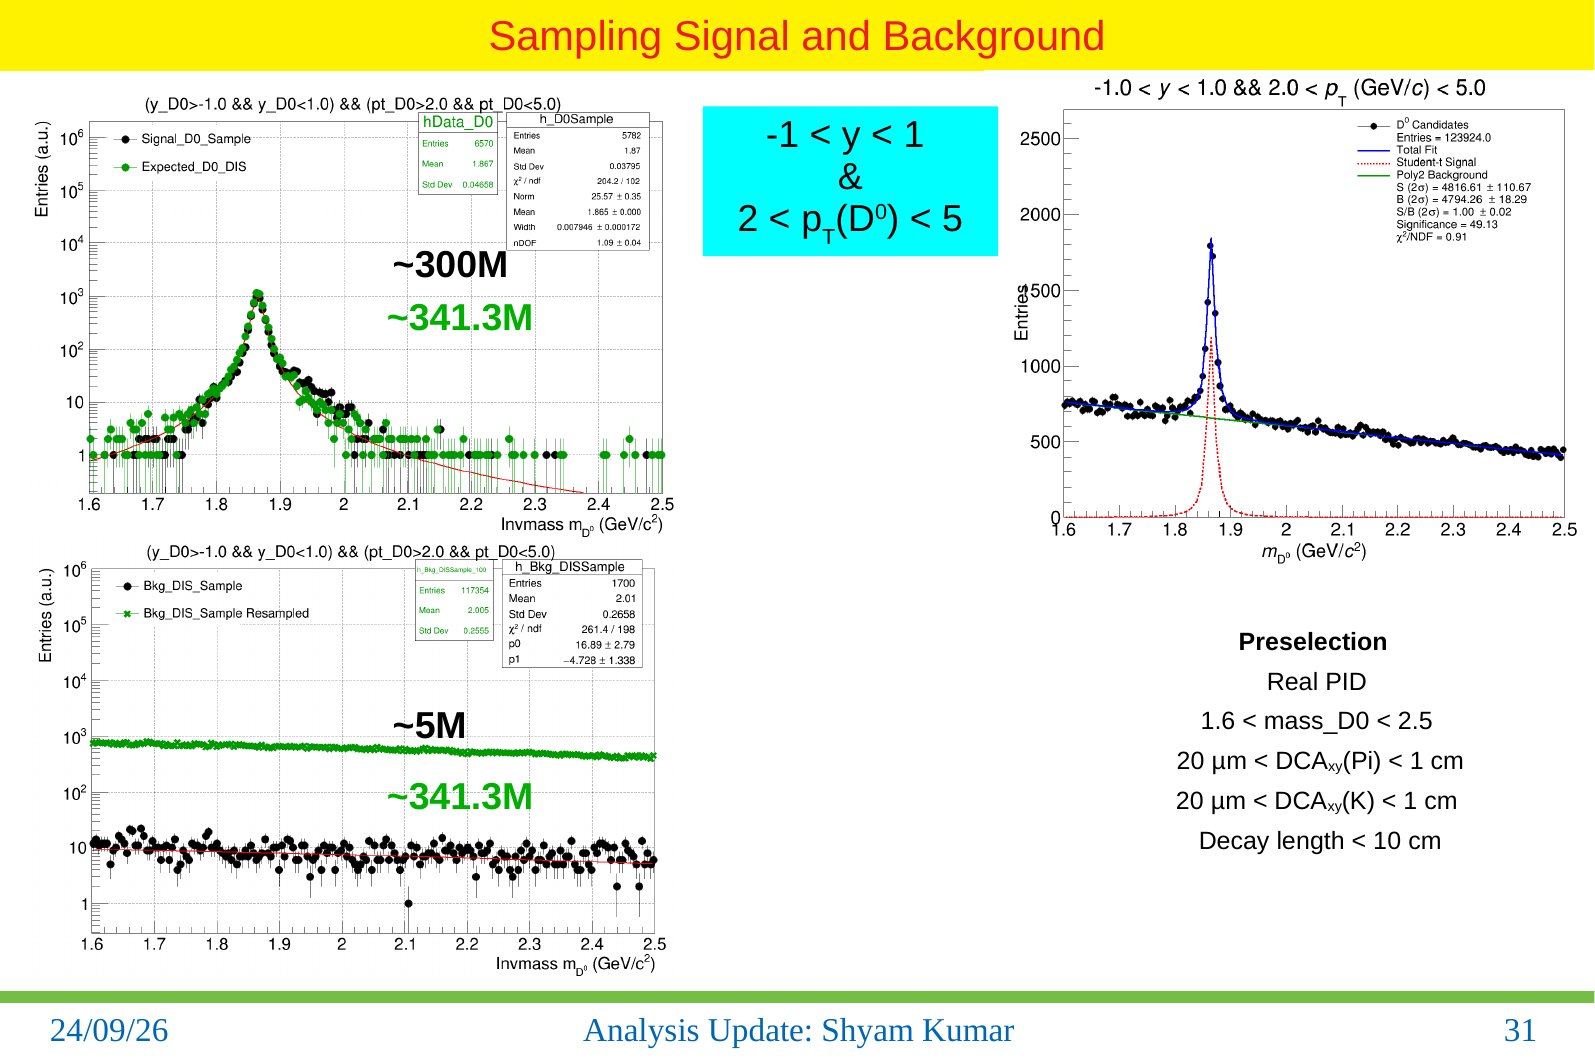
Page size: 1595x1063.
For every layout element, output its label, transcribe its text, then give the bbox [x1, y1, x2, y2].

text_box Preselection Real PID 1.6 < mass_D0 < 2.5 20 µm < DCAxy(Pi) < 1 cm 20 µm < DCAxy(K) < 1 cm Decay length < 10 cm [1122, 620, 1512, 951]
picture [23, 89, 682, 987]
text_box ~341.3M [372, 767, 656, 825]
text_box ~5M [377, 696, 662, 754]
text_box -1 < y < 1 & 2 < pT(D0) < 5 [702, 106, 999, 257]
title Sampling Signal and Background [0, 0, 1595, 71]
text_box ~300M [377, 236, 662, 294]
text_box ~341.3M [372, 289, 656, 347]
picture [984, 70, 1595, 567]
